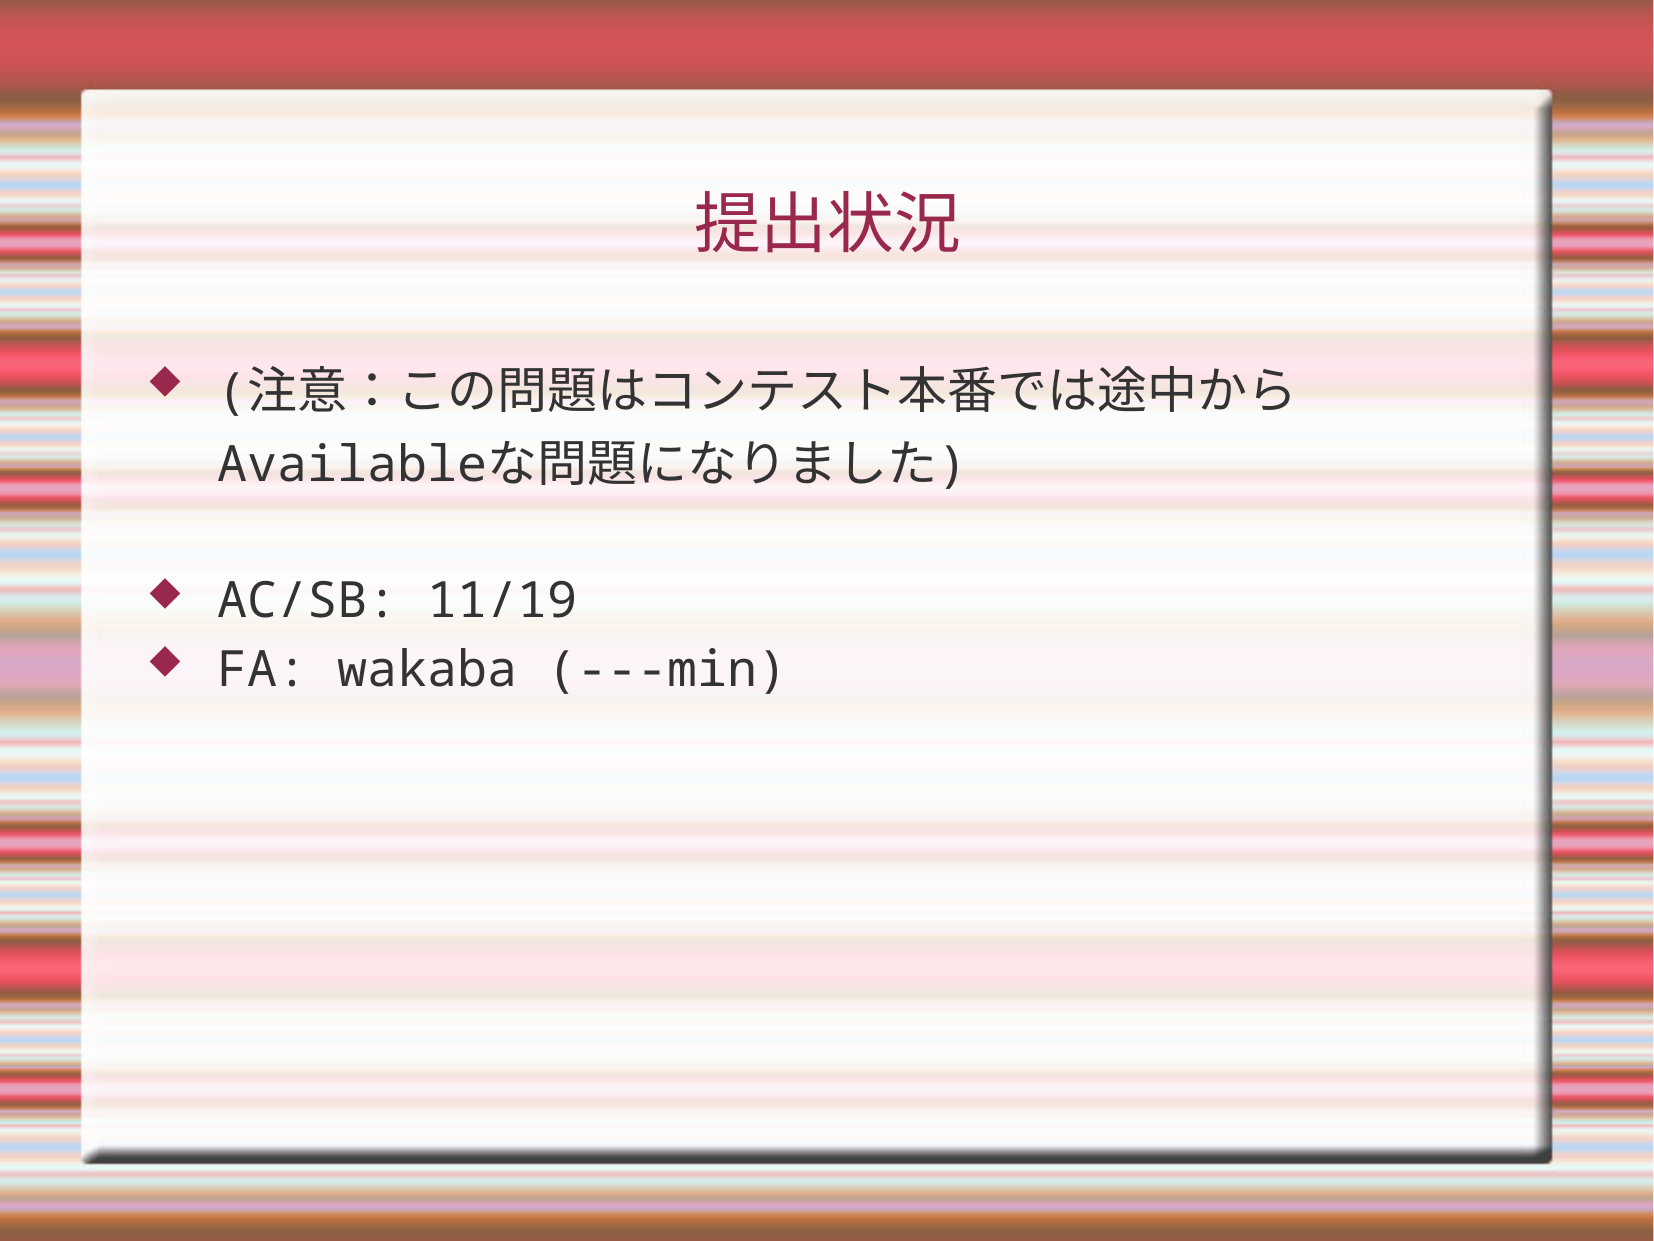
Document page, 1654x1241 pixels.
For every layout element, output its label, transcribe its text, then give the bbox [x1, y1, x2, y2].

title 提出状況 [121, 114, 1534, 322]
list (注意：この問題はコンテスト本番では途中からAvailableな問題になりました) AC/SB: 11/19 FA: wakaba (---min) [134, 350, 1516, 1132]
picture [0, 0, 1654, 1241]
